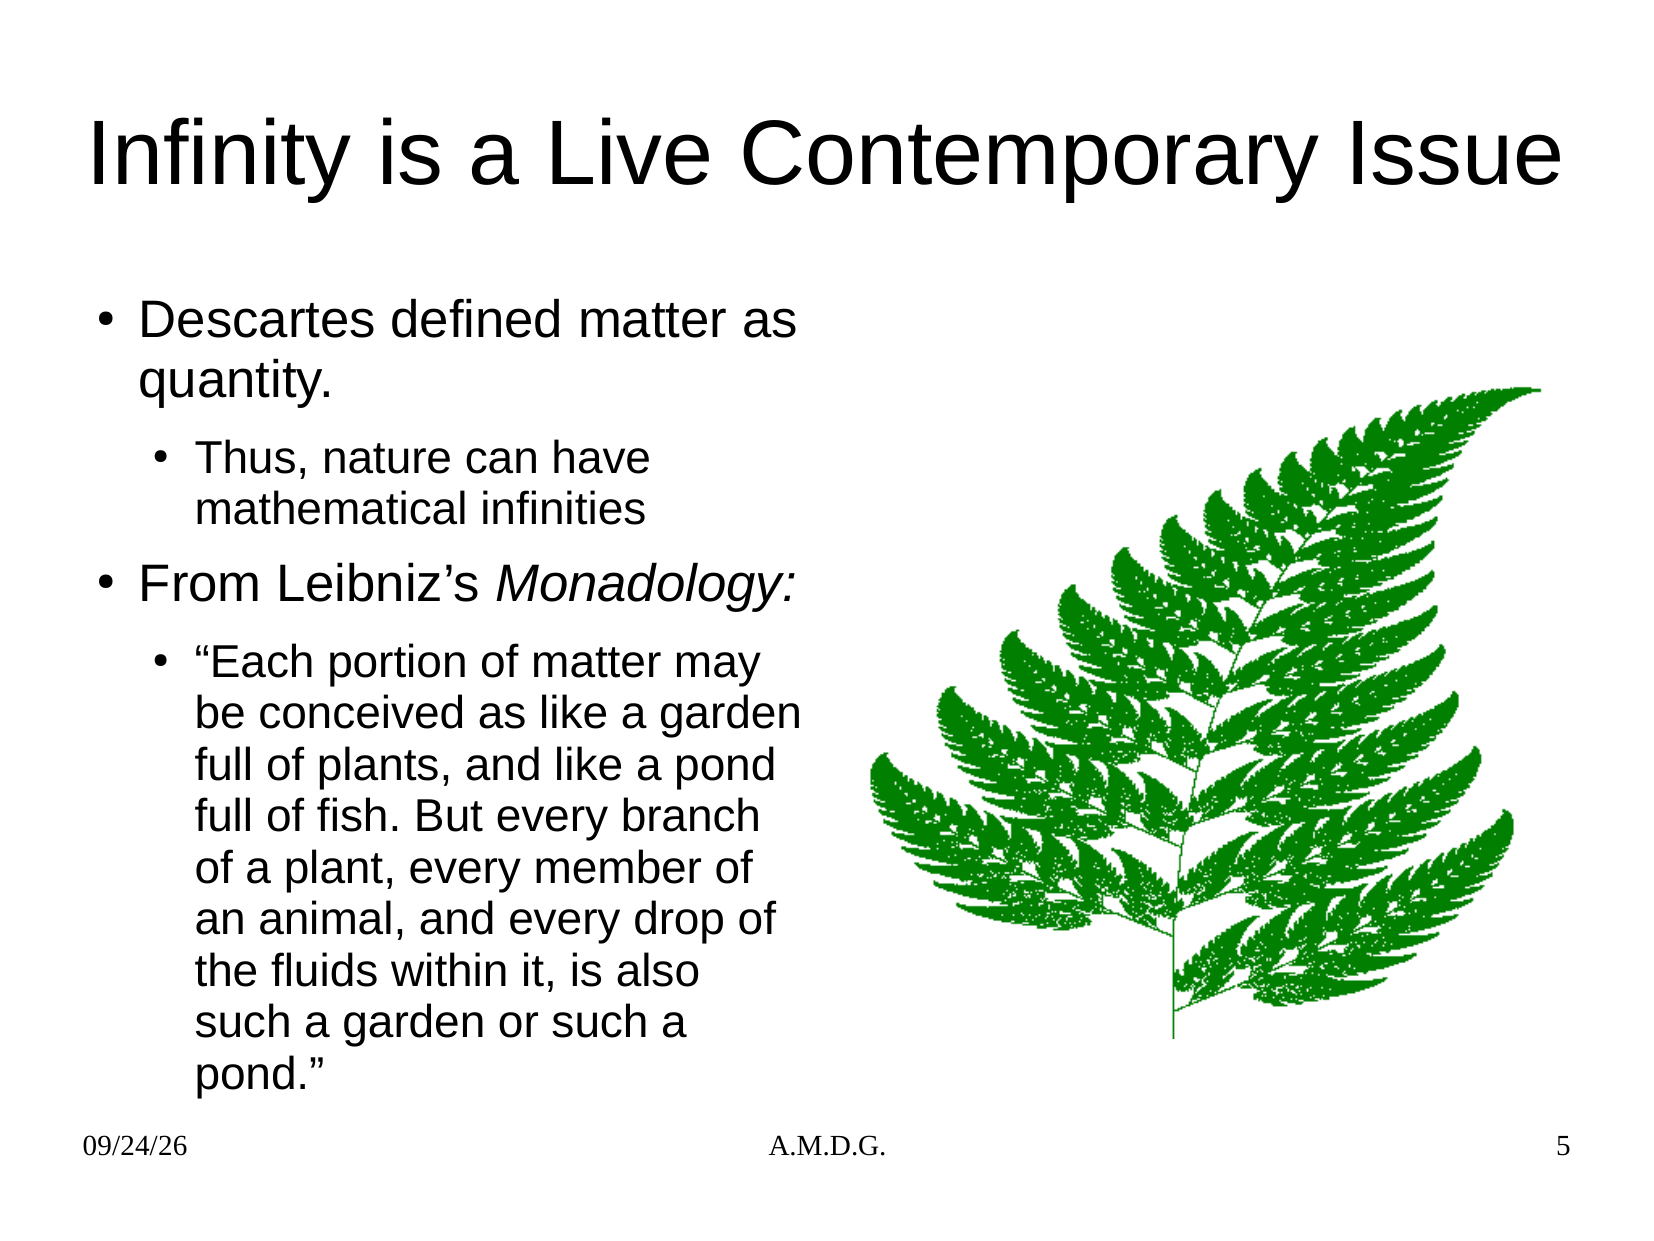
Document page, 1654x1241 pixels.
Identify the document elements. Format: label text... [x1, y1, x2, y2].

picture [845, 360, 1572, 1039]
list Descartes defined matter as quantity. Thus, nature can have mathematical infinities From Leibniz’s Monadology: “Each portion of matter may be conceived as like a garden full of plants, and like a pond full of fish. But every branch of a plant, every member of an animal, and every drop of the fluids within it, is also such a garden or such a pond.” [82, 290, 809, 1109]
title Infinity is a Live Contemporary Issue [82, 49, 1571, 257]
